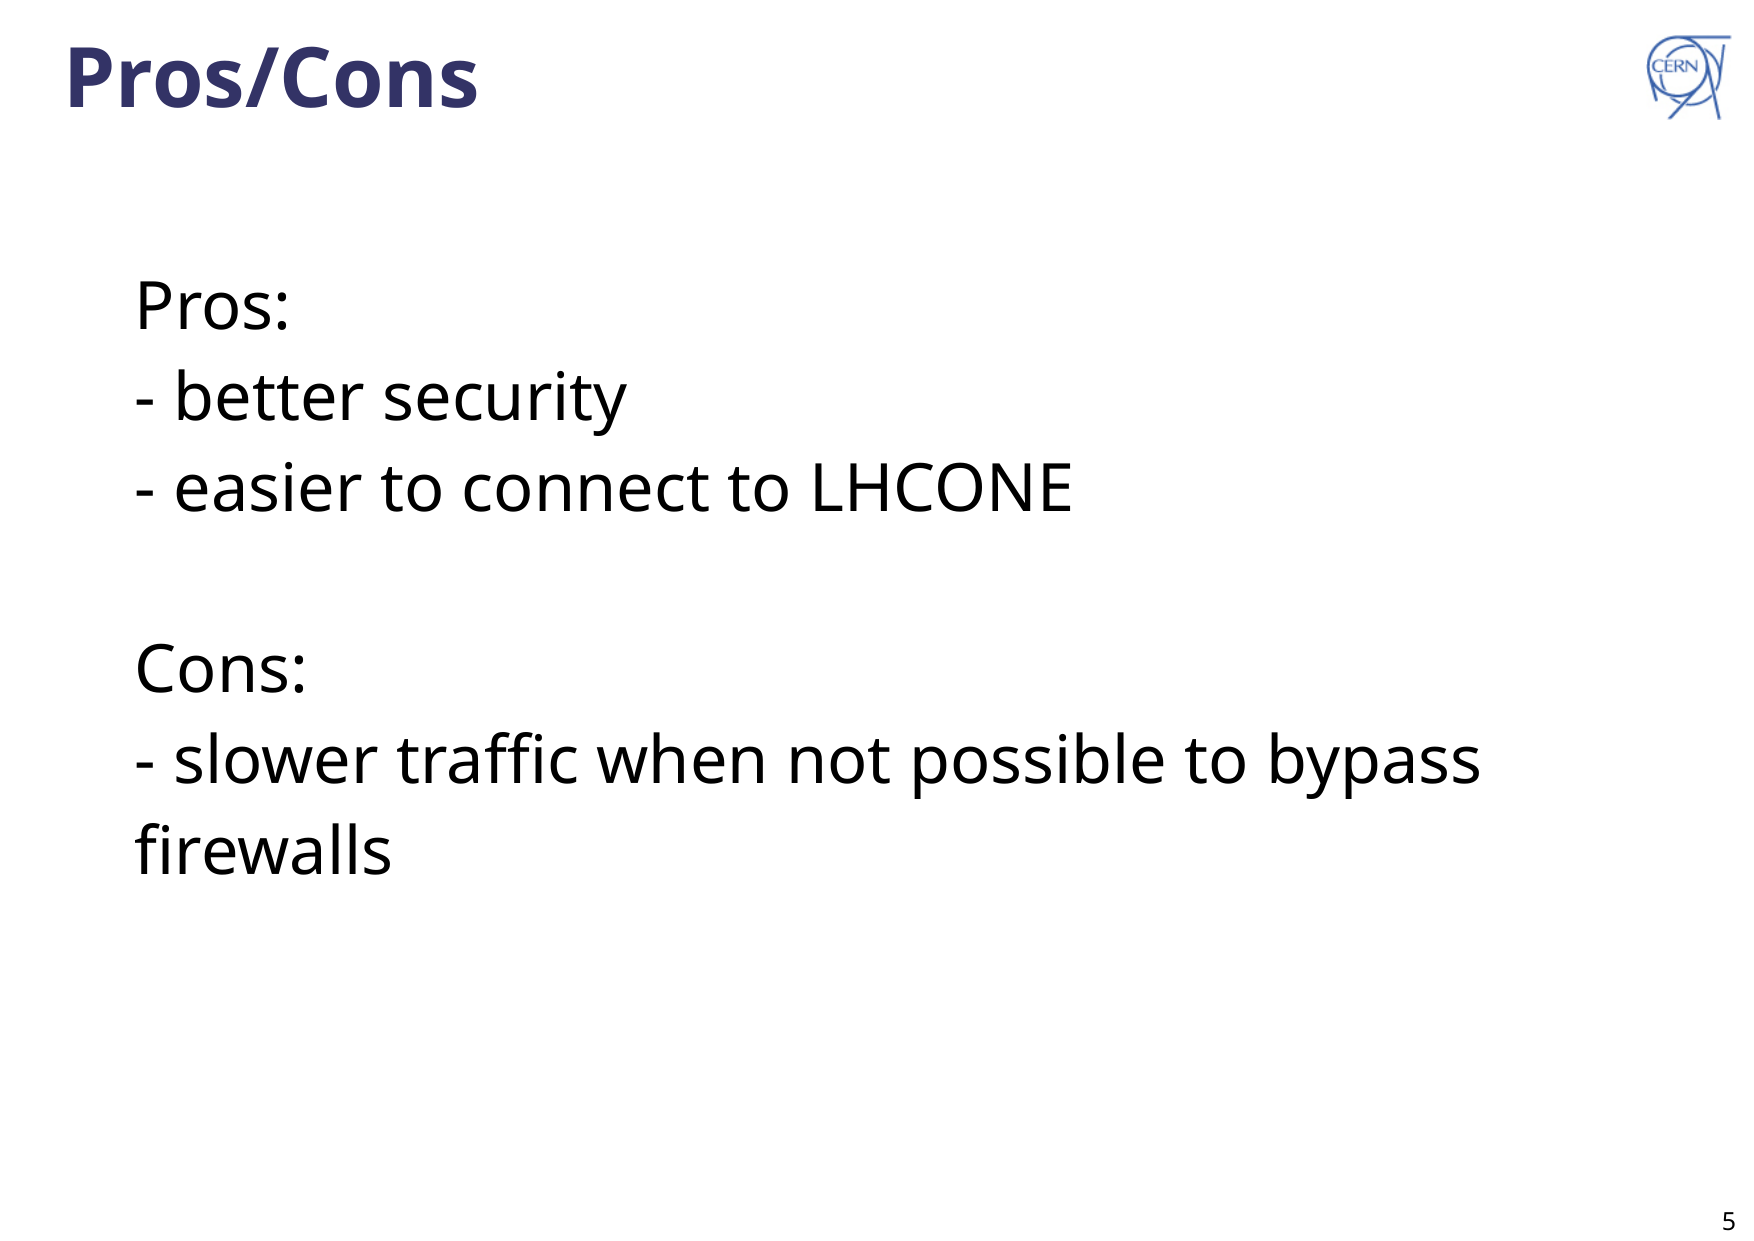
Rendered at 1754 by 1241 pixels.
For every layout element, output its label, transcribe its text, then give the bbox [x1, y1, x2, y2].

picture [1646, 34, 1732, 120]
title Pros/Cons [63, 0, 1621, 166]
text_box Pros: - better security - easier to connect to LHCONE Cons: - slower traffic when not possible to bypass firewalls [120, 251, 1677, 910]
